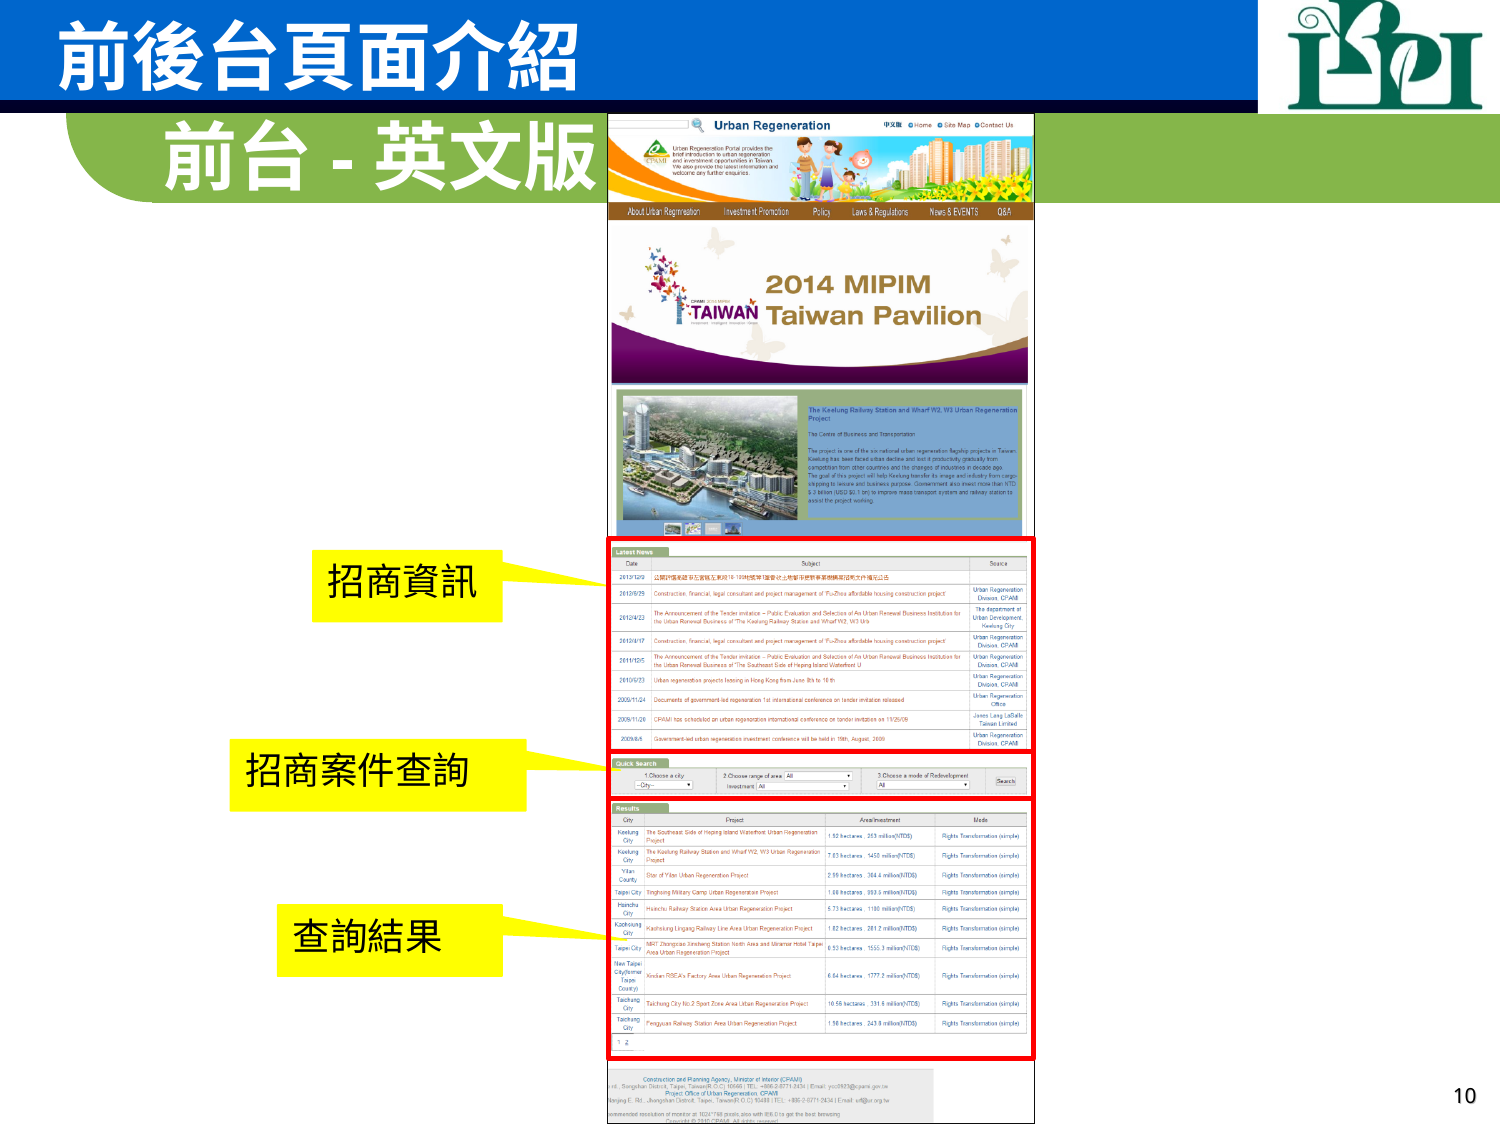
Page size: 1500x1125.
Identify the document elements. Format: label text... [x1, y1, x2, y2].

picture [611, 801, 1031, 1056]
picture [611, 541, 1031, 749]
text_box 招商資訊 [312, 550, 606, 622]
picture [608, 113, 1034, 536]
text_box 招商案件查詢 [230, 739, 606, 811]
picture [608, 1061, 1034, 1123]
title 前台-英文版 [147, 101, 1436, 202]
text_box 查詢結果 [277, 904, 606, 977]
picture [611, 754, 1031, 796]
text_box 前後台頁面介紹 [41, 1, 1329, 102]
text_box [1399, 1074, 1500, 1125]
